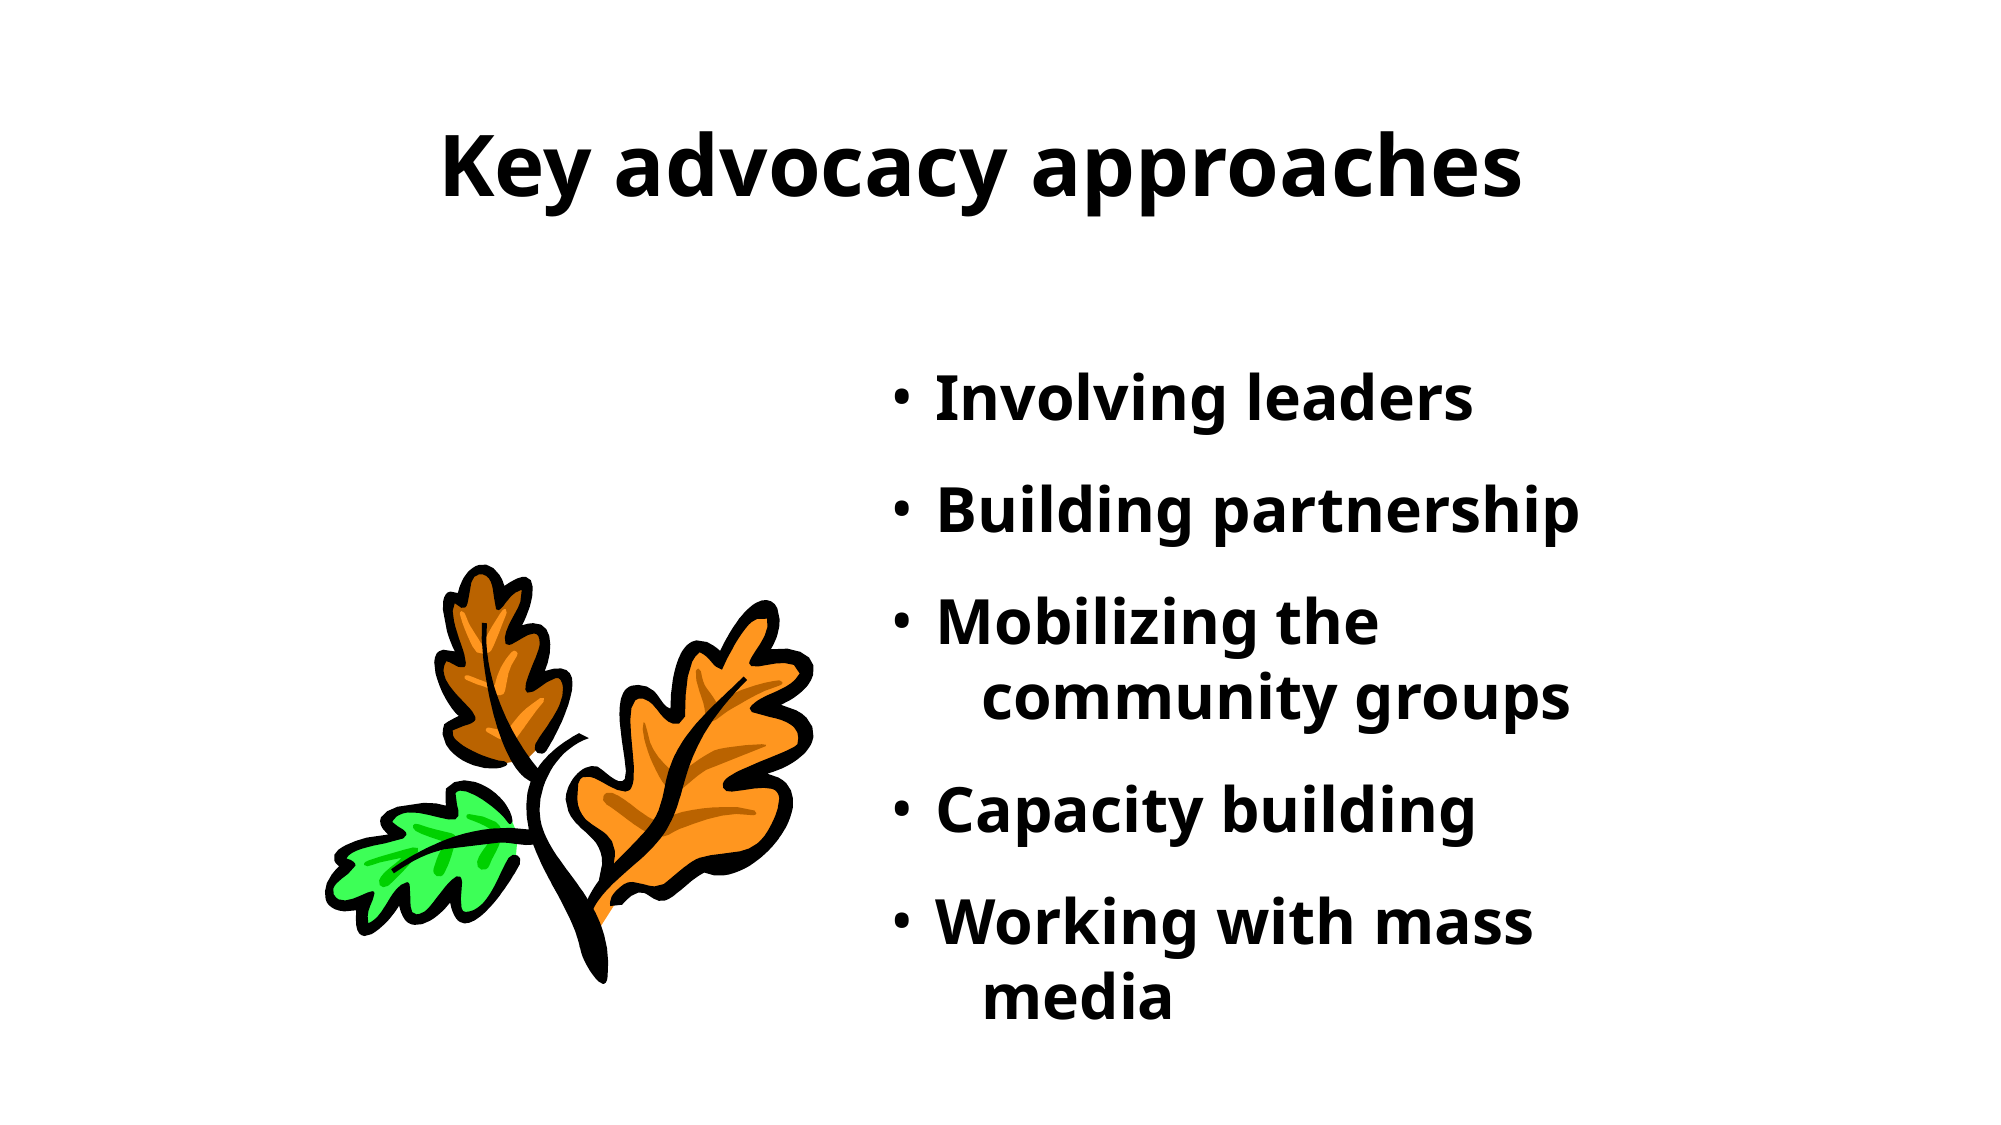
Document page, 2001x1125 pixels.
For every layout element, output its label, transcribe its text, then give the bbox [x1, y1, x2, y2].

text_box Involving leaders Building partnership Mobilizing the community groups Capacity building Working with mass media [875, 350, 1651, 1041]
title Key advocacy approaches [423, 75, 1563, 263]
picture [324, 562, 818, 988]
